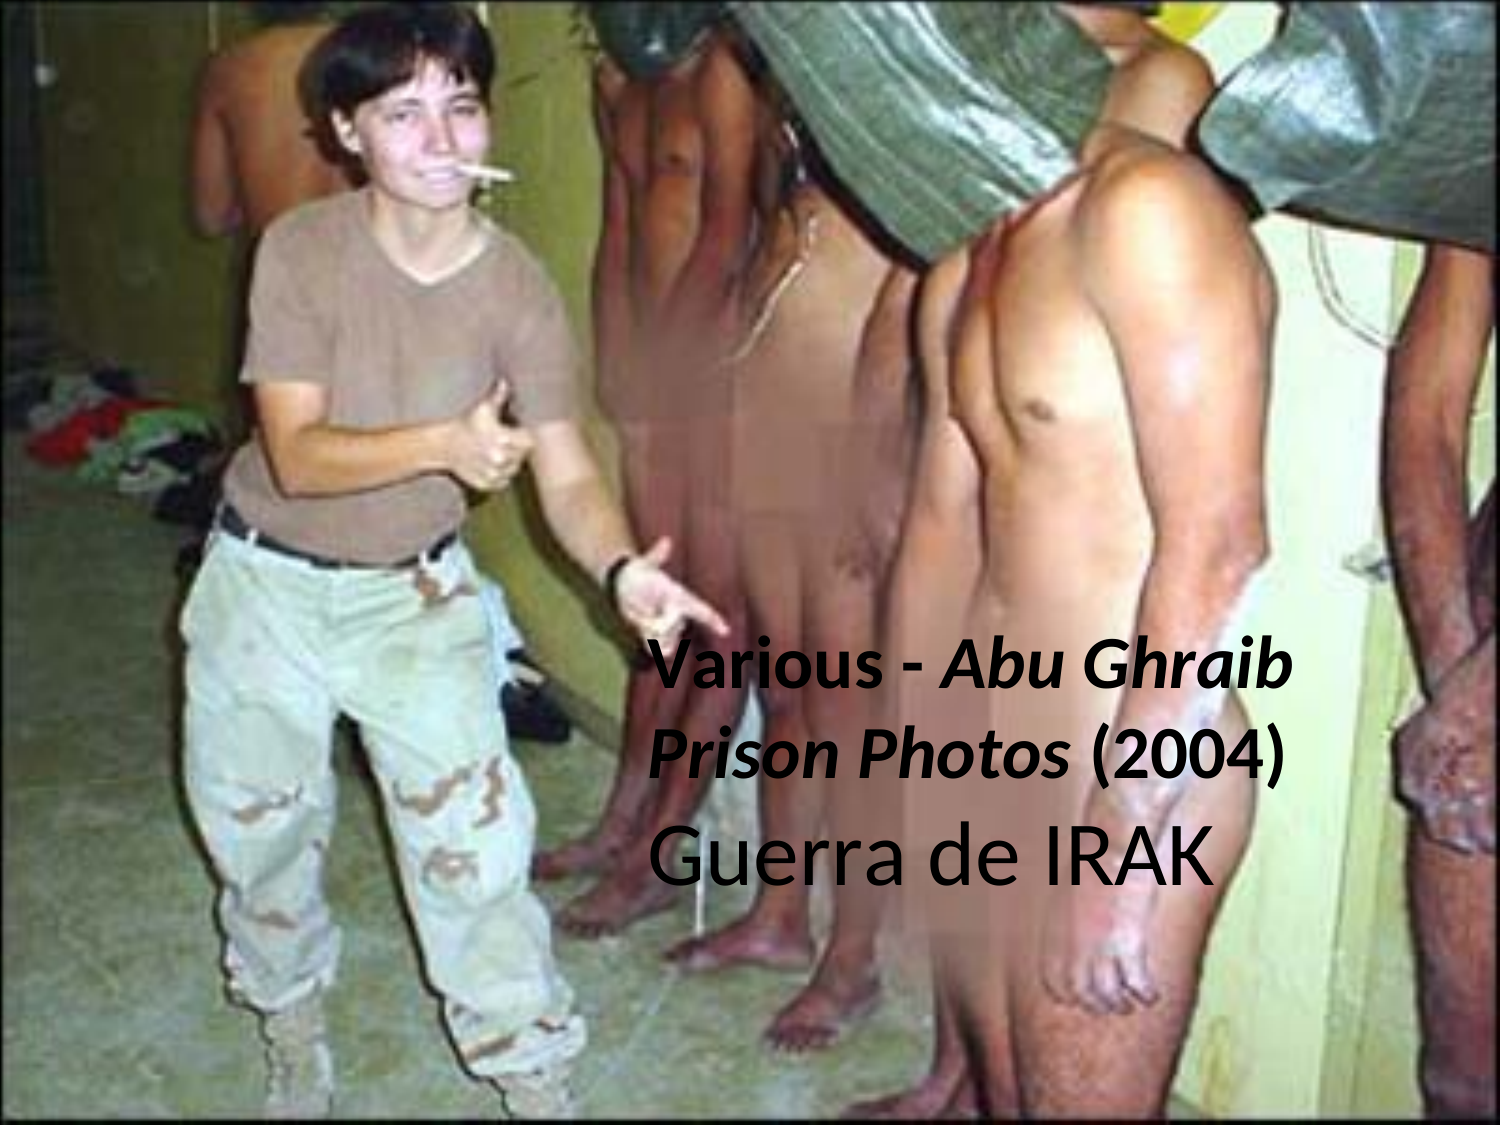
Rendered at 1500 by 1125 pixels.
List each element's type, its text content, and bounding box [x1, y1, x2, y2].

text_box Various - Abu Ghraib Prison Photos (2004) Guerra de IRAK [632, 606, 1418, 912]
picture [0, 0, 1500, 1125]
